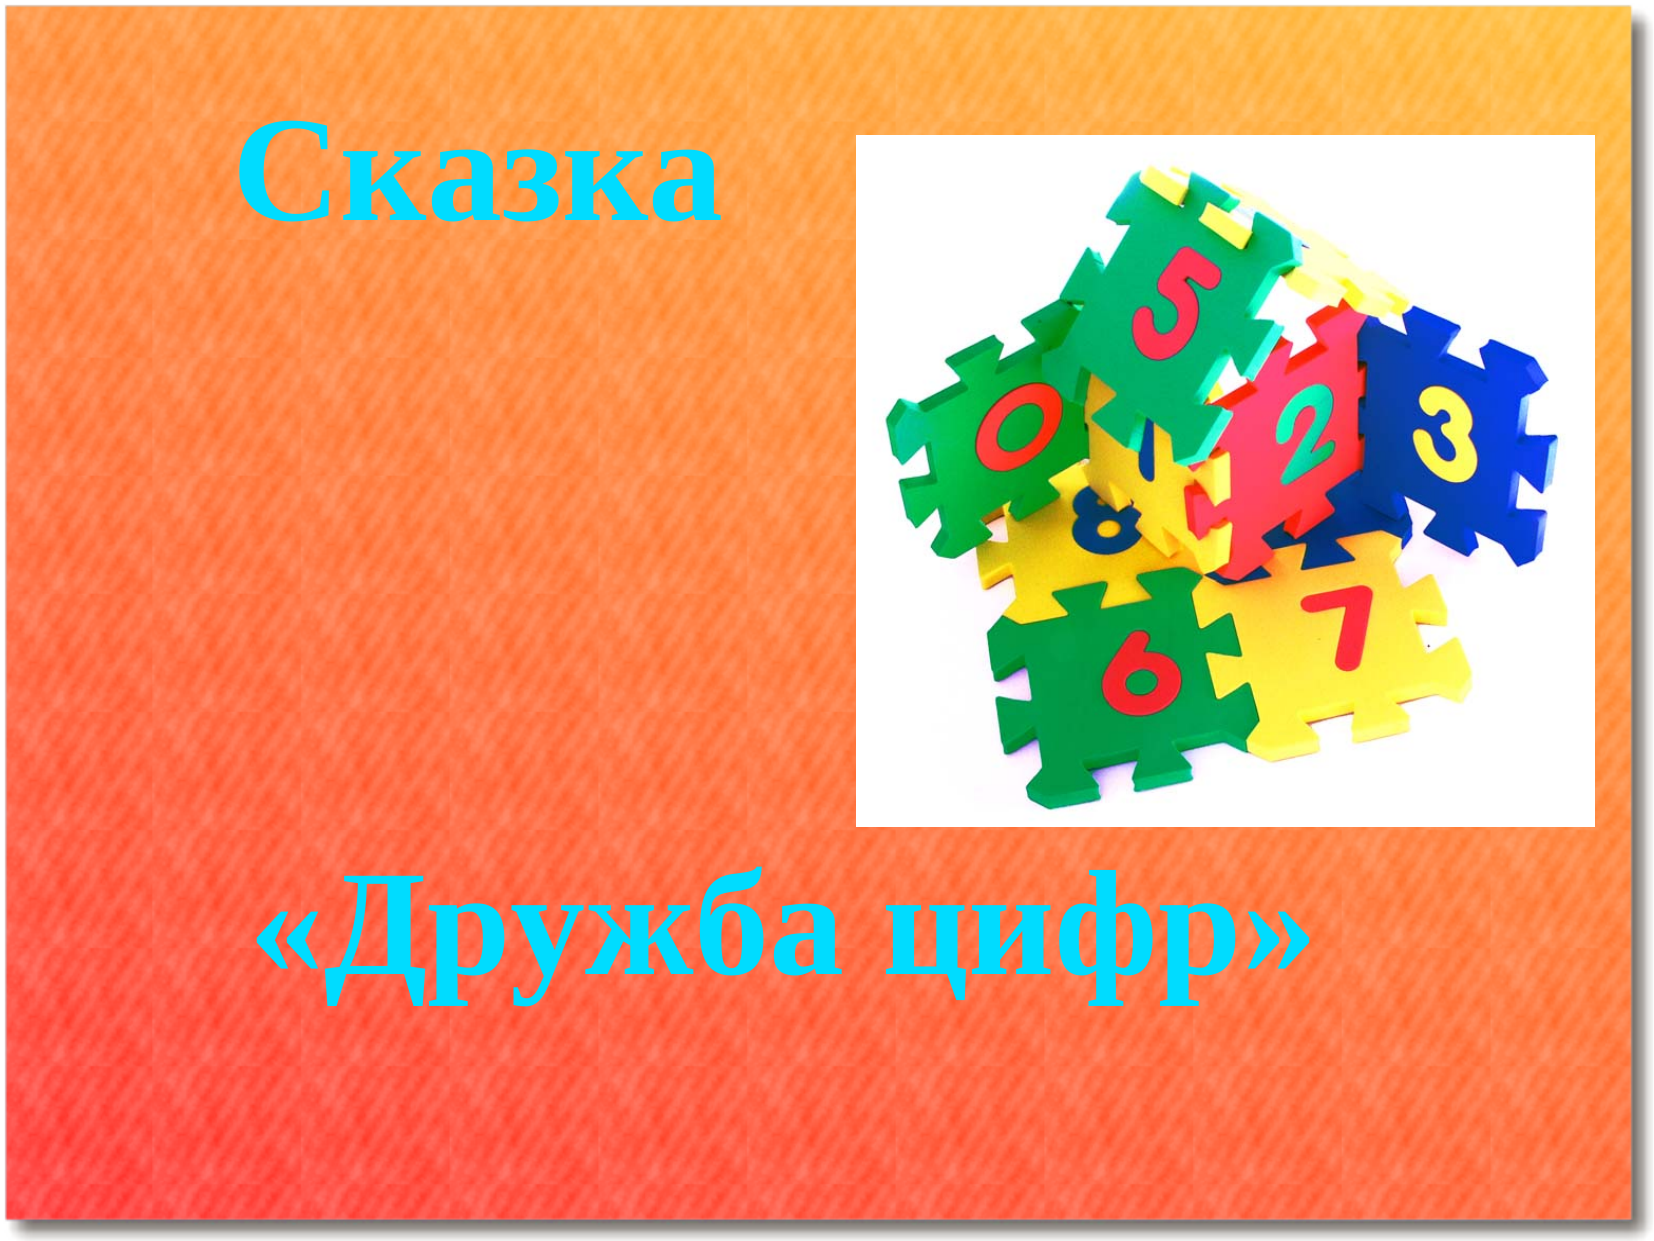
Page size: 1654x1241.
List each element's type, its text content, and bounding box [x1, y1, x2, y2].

title Сказка [0, 73, 1223, 266]
subtitle «Дружба цифр» [119, 608, 1447, 1241]
picture [0, 0, 1654, 1241]
